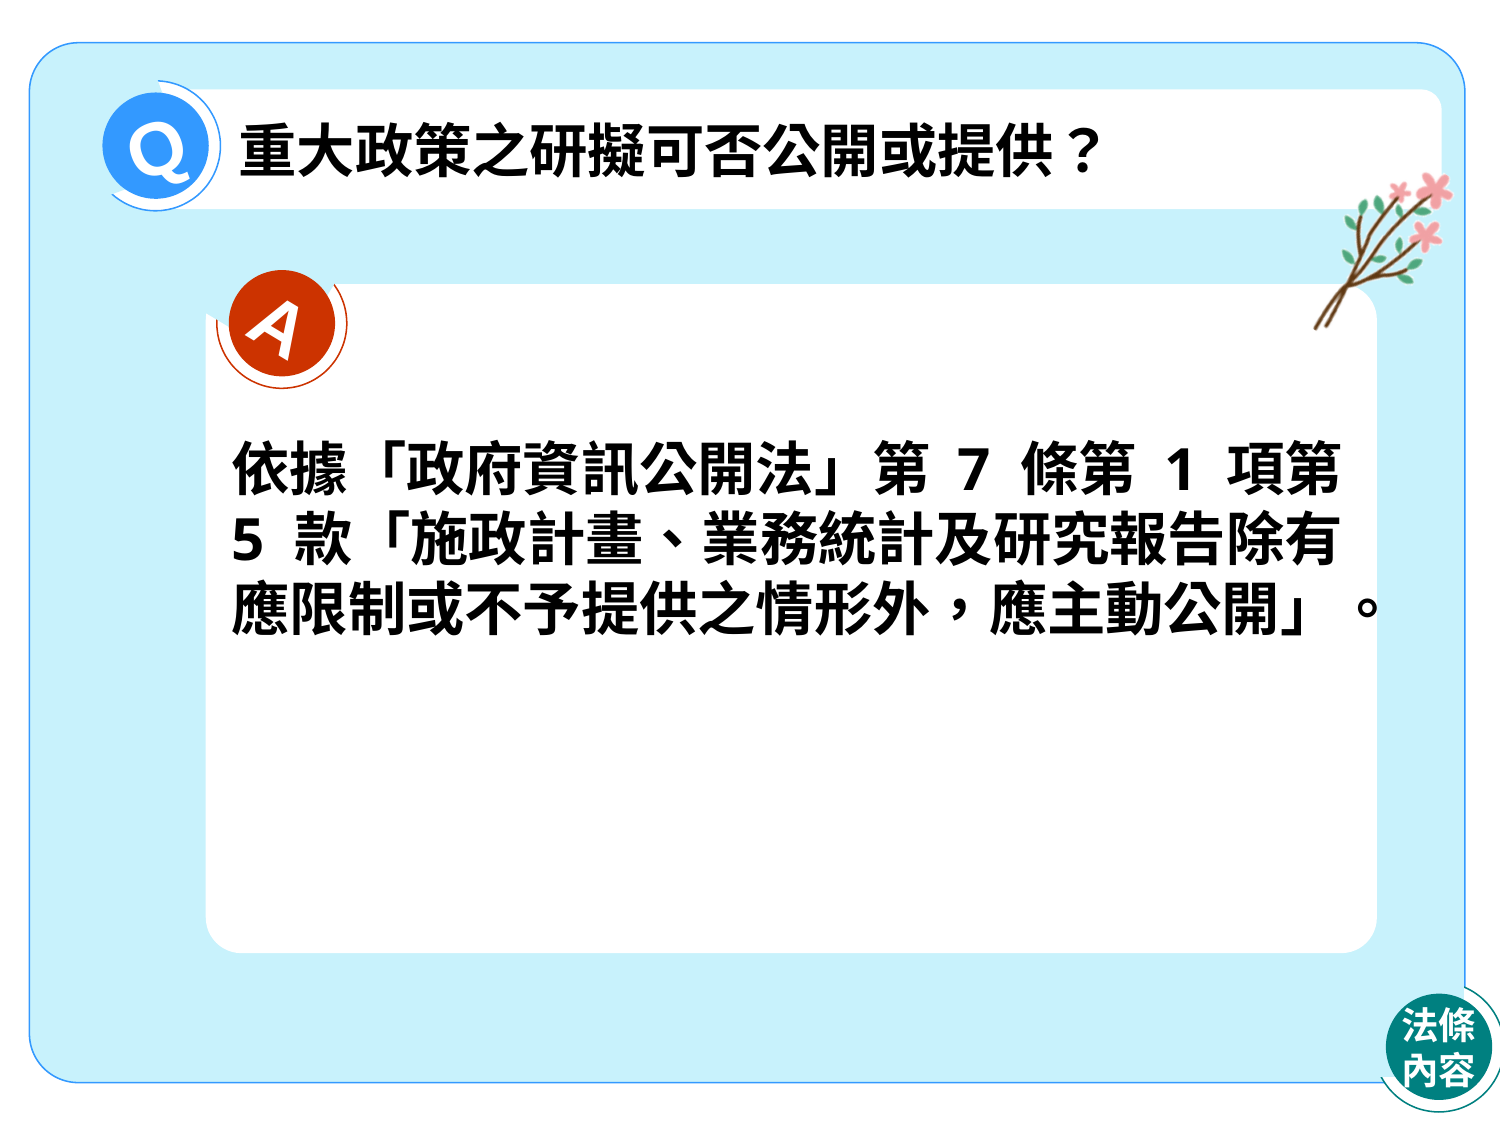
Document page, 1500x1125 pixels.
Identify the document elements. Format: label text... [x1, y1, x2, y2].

text_box Q [102, 92, 209, 199]
text_box 法條 內容 [1385, 993, 1493, 1100]
text_box 依據「政府資訊公開法」第 7 條第 1 項第 5 款「施政計畫、業務統計及研究報告除有應限制或不予提供之情形外，應主動公開」。 [206, 284, 1377, 953]
text_box 重大政策之研擬可否公開或提供？ [175, 90, 1441, 209]
picture [1279, 139, 1477, 362]
text_box [29, 42, 1500, 1113]
text_box A [228, 270, 336, 377]
